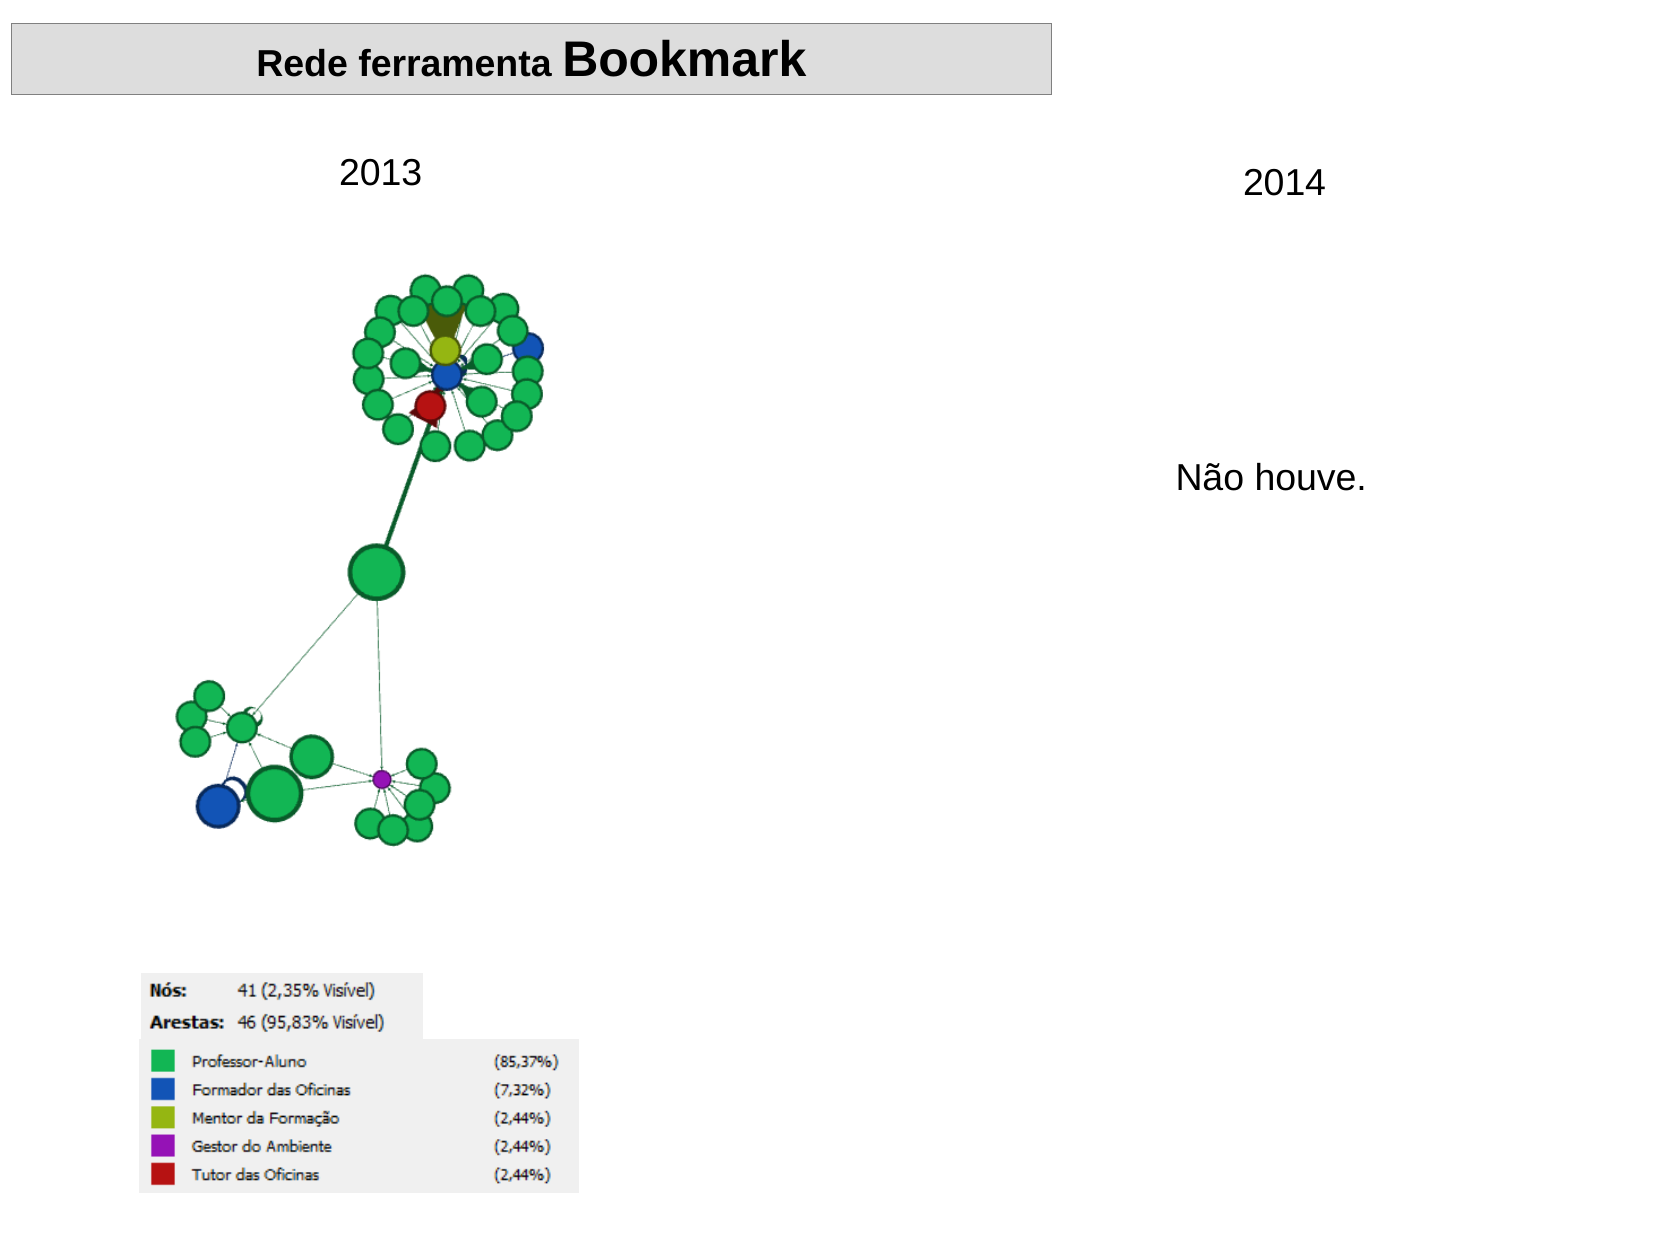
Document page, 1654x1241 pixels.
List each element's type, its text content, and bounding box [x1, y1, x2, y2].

text_box 2013 [324, 143, 438, 201]
text_box 2014 [1228, 153, 1341, 211]
text_box Rede ferramenta Bookmark [11, 23, 1052, 95]
text_box Não houve. [1160, 448, 1382, 506]
picture [129, 259, 552, 873]
picture [139, 973, 579, 1193]
